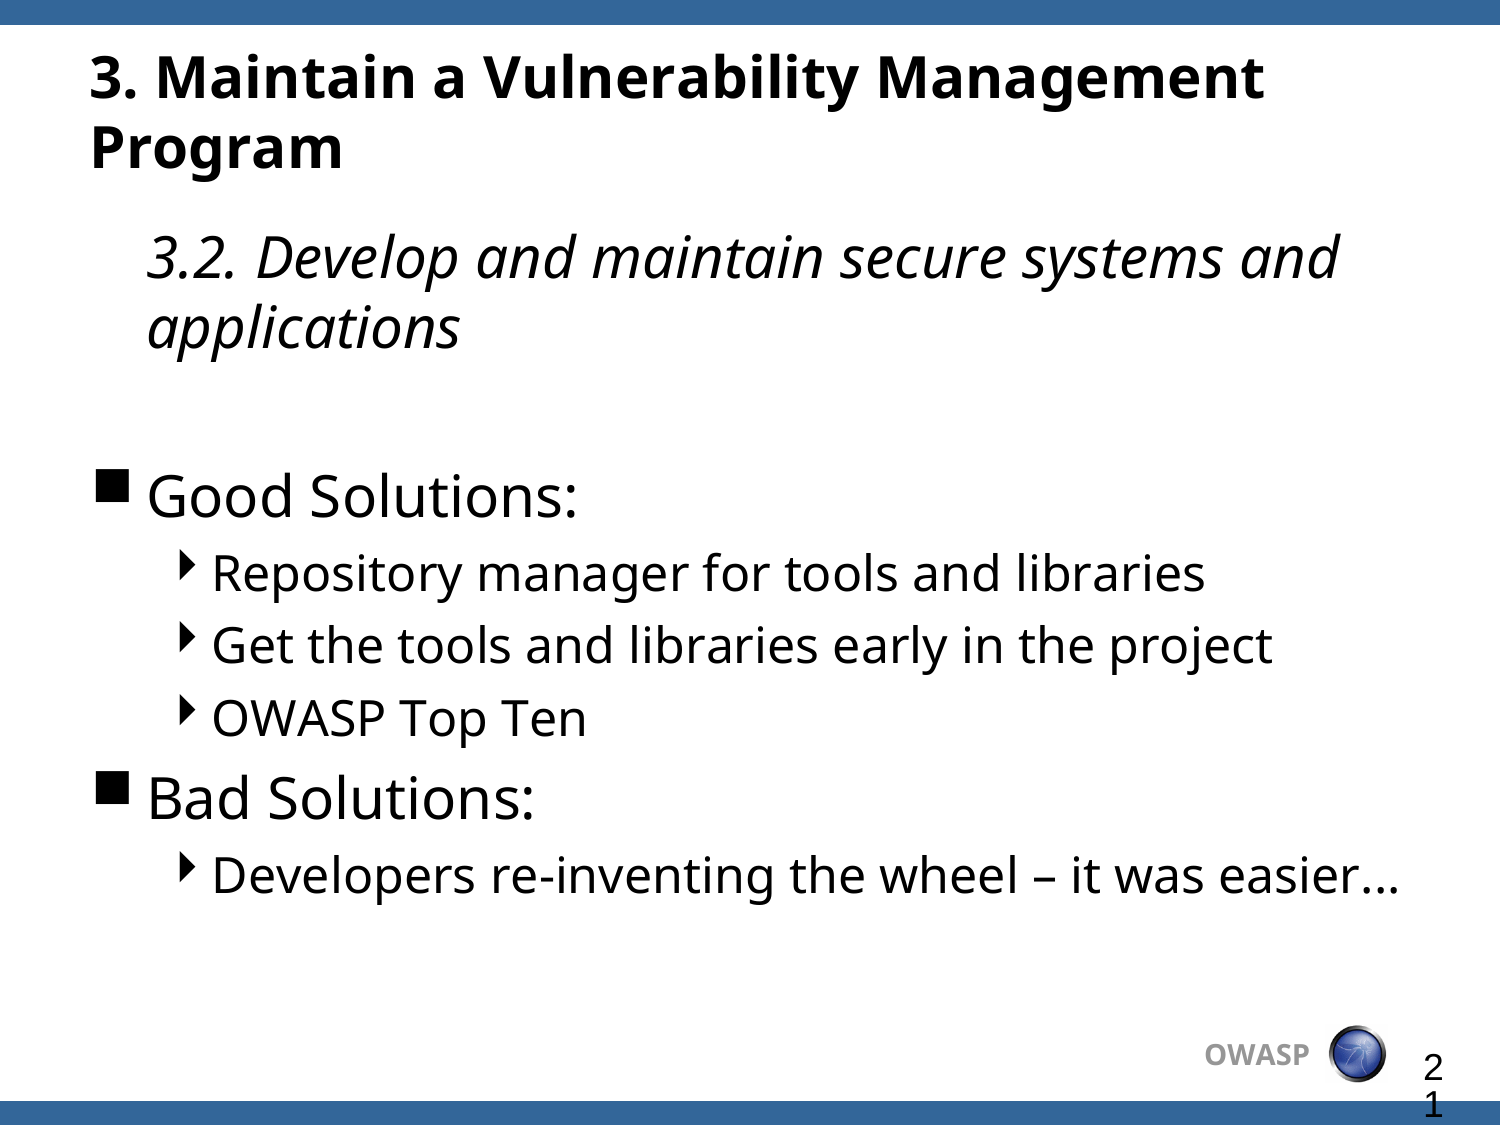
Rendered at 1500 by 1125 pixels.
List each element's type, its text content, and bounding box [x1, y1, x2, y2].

list 3.2. Develop and maintain secure systems and applications Good Solutions: Repository manager for tools and libraries Get the tools and libraries early in the project OWASP Top Ten Bad Solutions: Developers re-inventing the wheel – it was easier... [75, 212, 1426, 1005]
title 3. Maintain a Vulnerability Management Program [75, 32, 1426, 188]
picture [1325, 1024, 1388, 1083]
